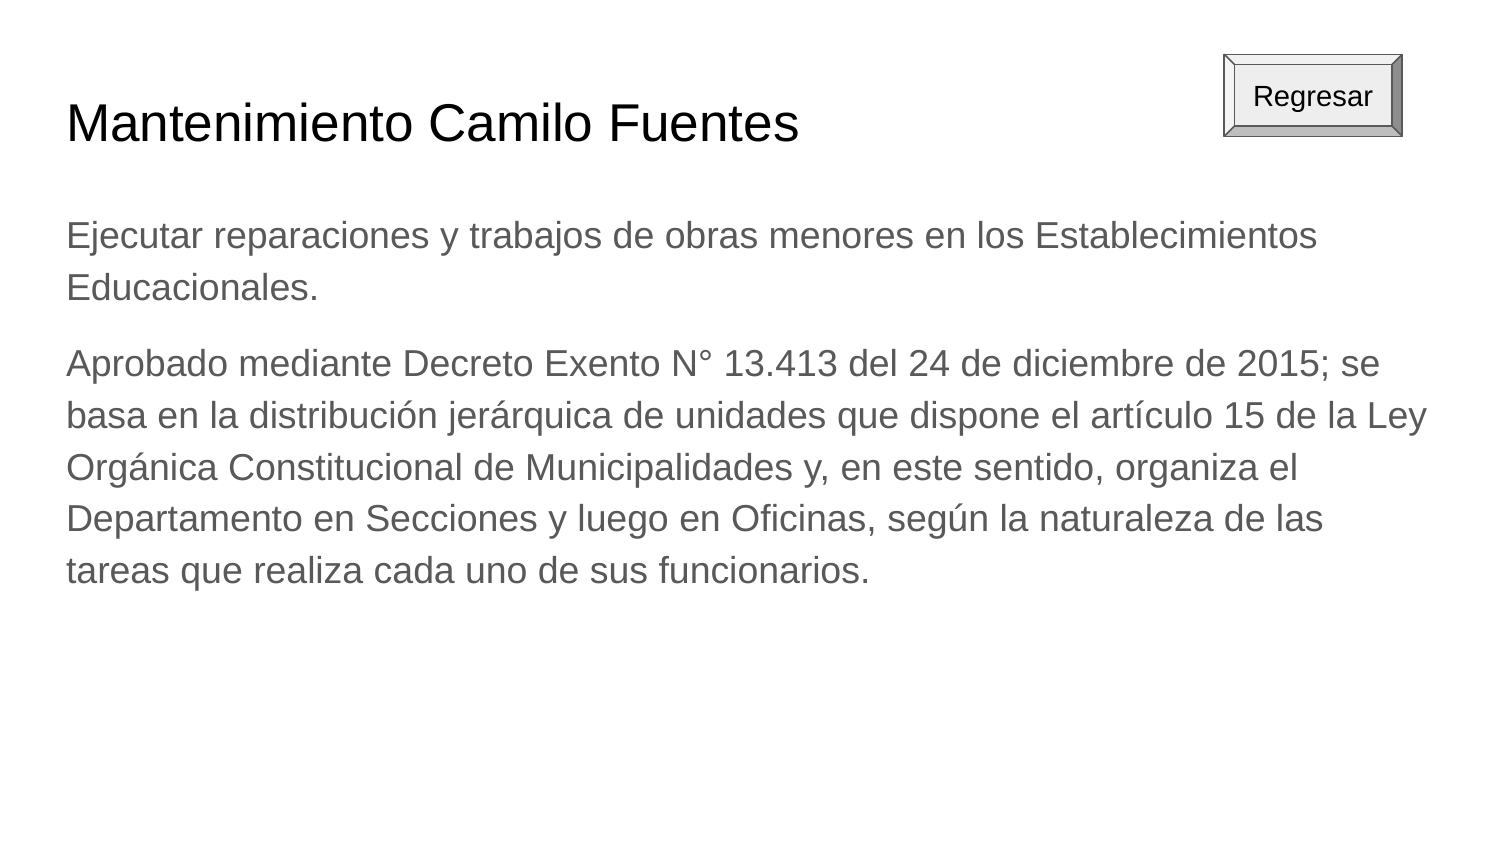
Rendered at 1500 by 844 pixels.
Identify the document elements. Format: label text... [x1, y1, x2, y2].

text_box Regresar [1235, 65, 1391, 126]
list Ejecutar reparaciones y trabajos de obras menores en los Establecimientos Educacionales. Aprobado mediante Decreto Exento N° 13.413 del 24 de diciembre de 2015; se basa en la distribución jerárquica de unidades que dispone el artículo 15 de la Ley Orgánica Constitucional de Municipalidades y, en este sentido, organiza el Departamento en Secciones y luego en Oficinas, según la naturaleza de las tareas que realiza cada uno de sus funcionarios. [51, 189, 1449, 750]
title Mantenimiento Camilo Fuentes [51, 72, 1449, 167]
